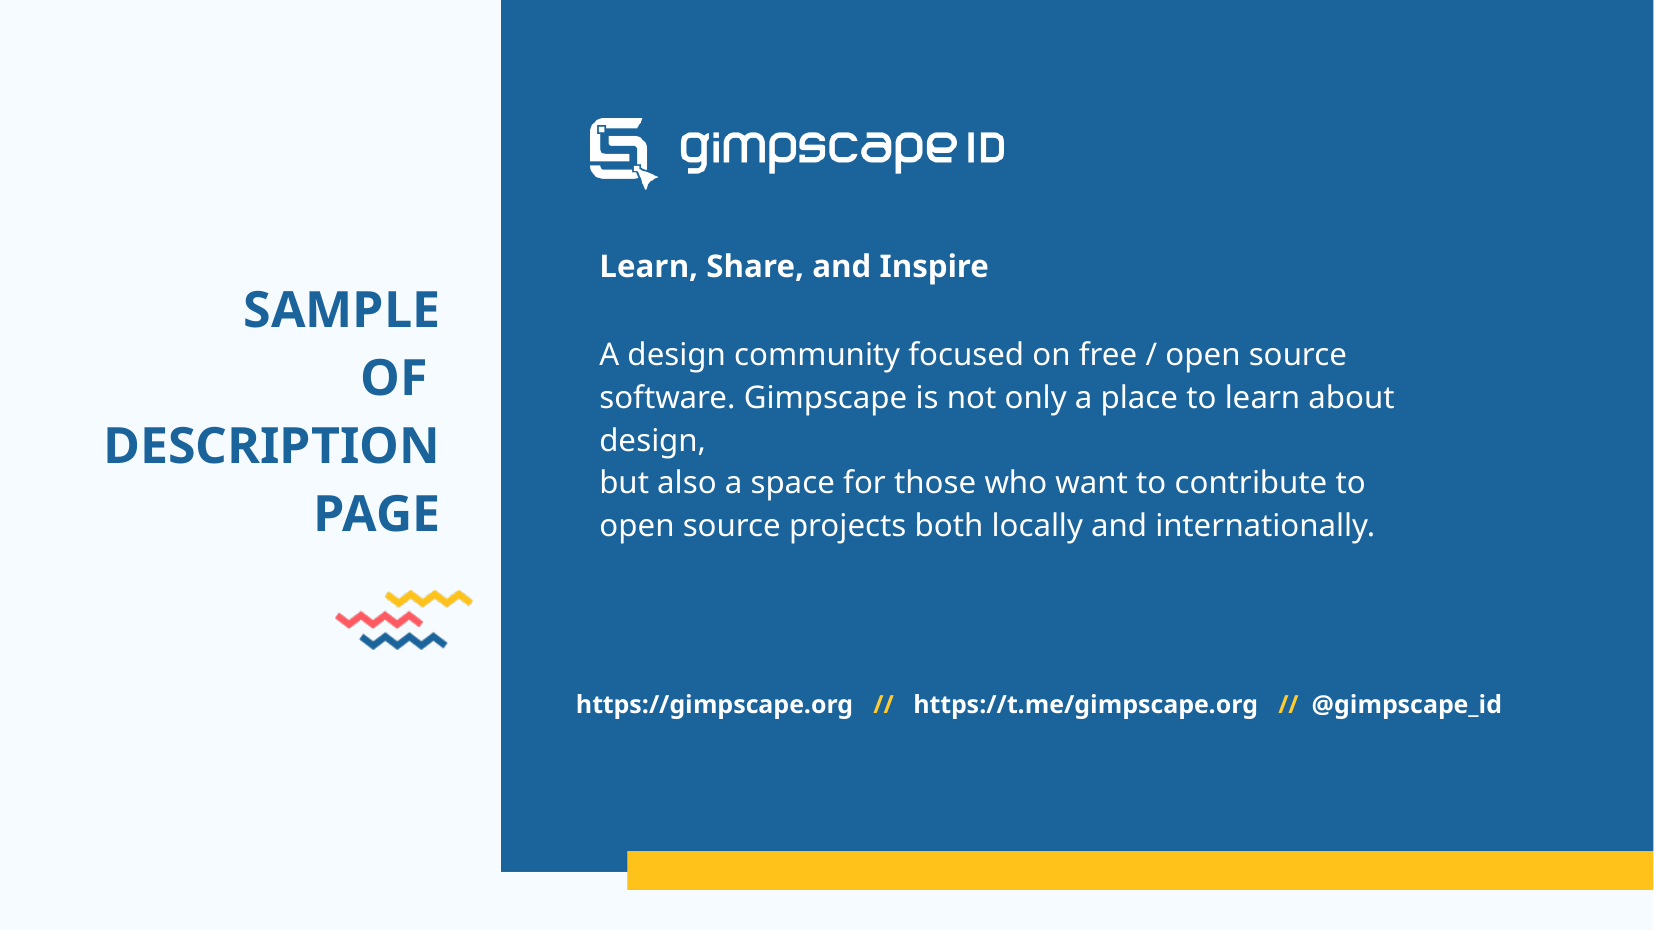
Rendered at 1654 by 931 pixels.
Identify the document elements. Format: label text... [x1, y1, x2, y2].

picture [501, 0, 1654, 890]
picture [335, 590, 473, 650]
text_box https://gimpscape.org // https://t.me/gimpscape.org // @gimpscape_id [561, 679, 1625, 931]
text_box SAMPLE OF DESCRIPTION PAGE [88, 266, 502, 564]
text_box Learn, Share, and Inspire [584, 236, 1441, 304]
text_box A design community focused on free / open source software. Gimpscape is not only a place to learn about design, but also a space for those who want to contribute to open source projects both locally and internationally. [584, 324, 1441, 646]
